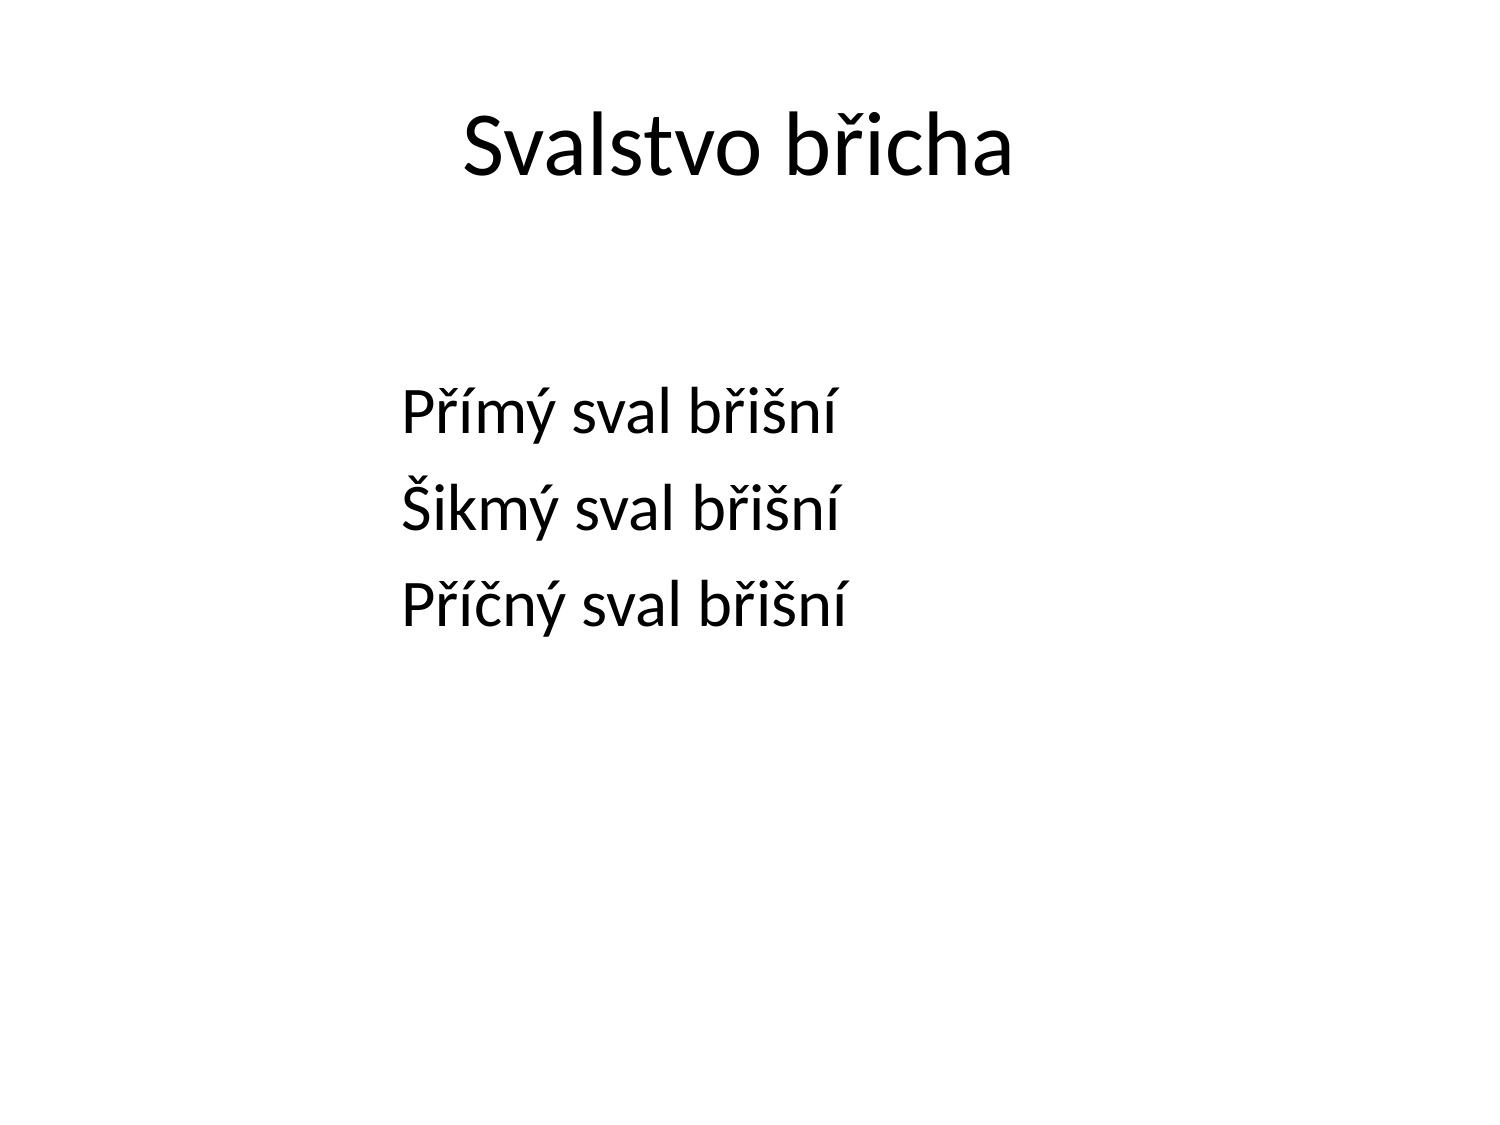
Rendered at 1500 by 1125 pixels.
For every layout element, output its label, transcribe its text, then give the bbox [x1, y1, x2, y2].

list Přímý sval břišní Šikmý sval břišní Příčný sval břišní [75, 262, 1426, 1005]
title Svalstvo břicha [75, 45, 1426, 233]
